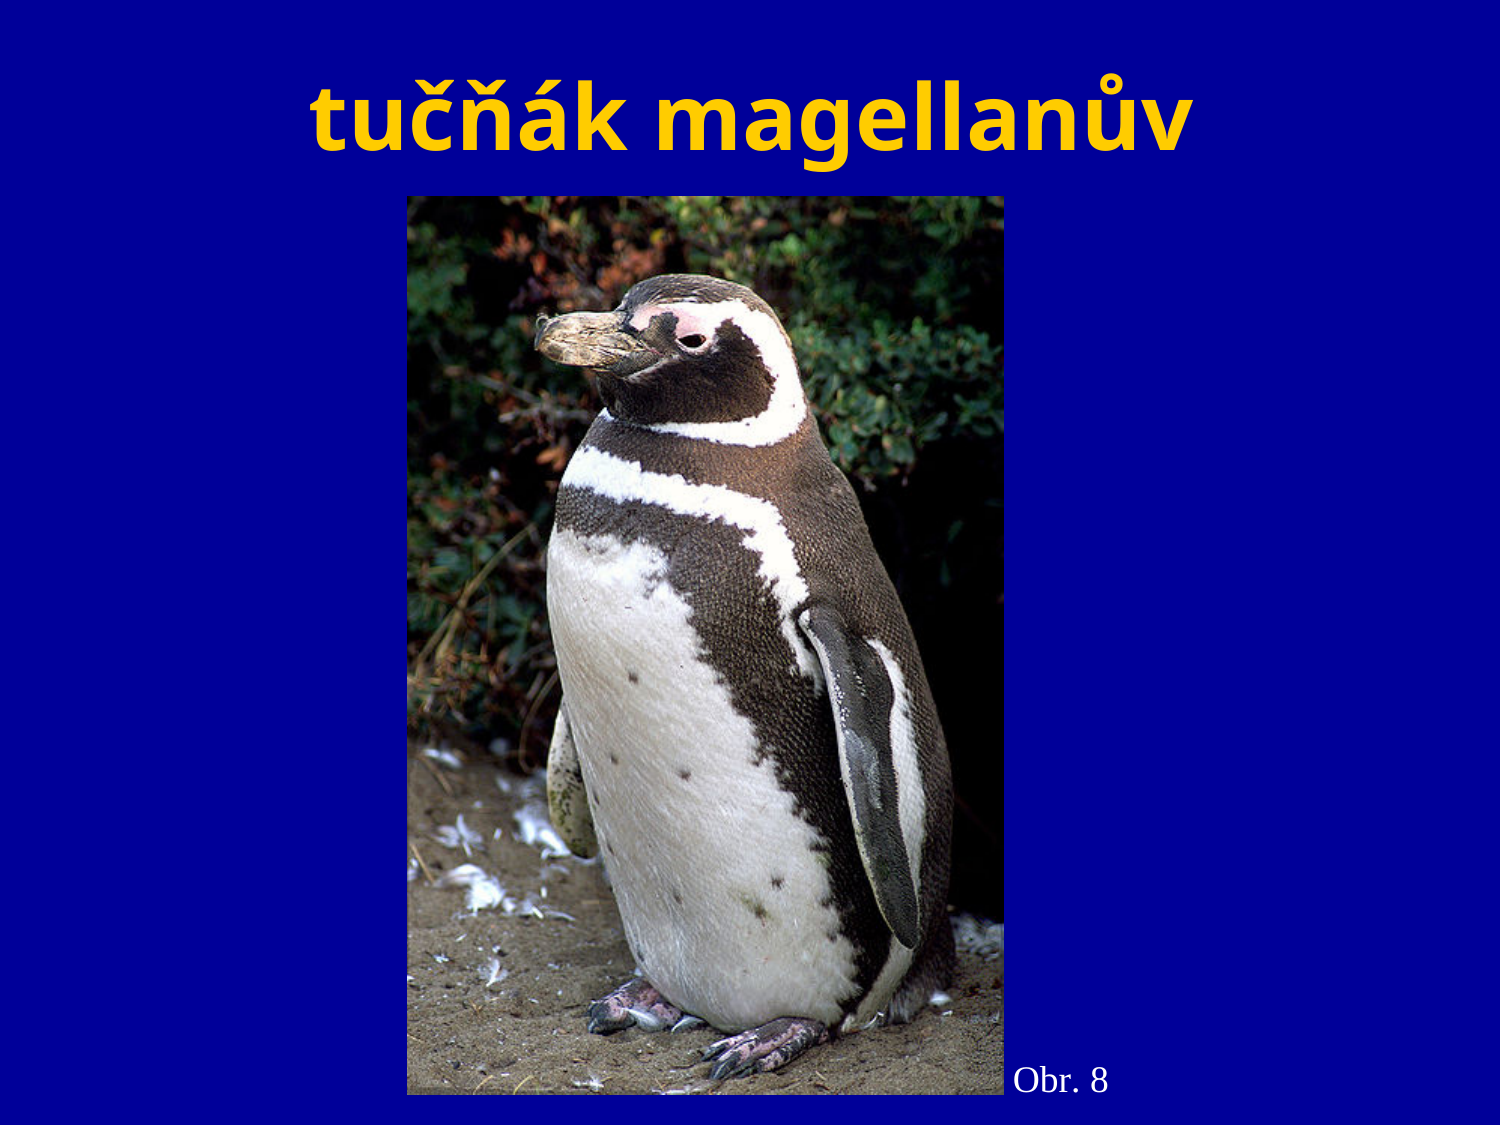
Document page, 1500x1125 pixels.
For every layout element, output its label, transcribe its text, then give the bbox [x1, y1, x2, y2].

title tučňák magellanův [76, 0, 1427, 228]
picture [407, 196, 1004, 1095]
text_box Obr. 8 [998, 1046, 1176, 1108]
